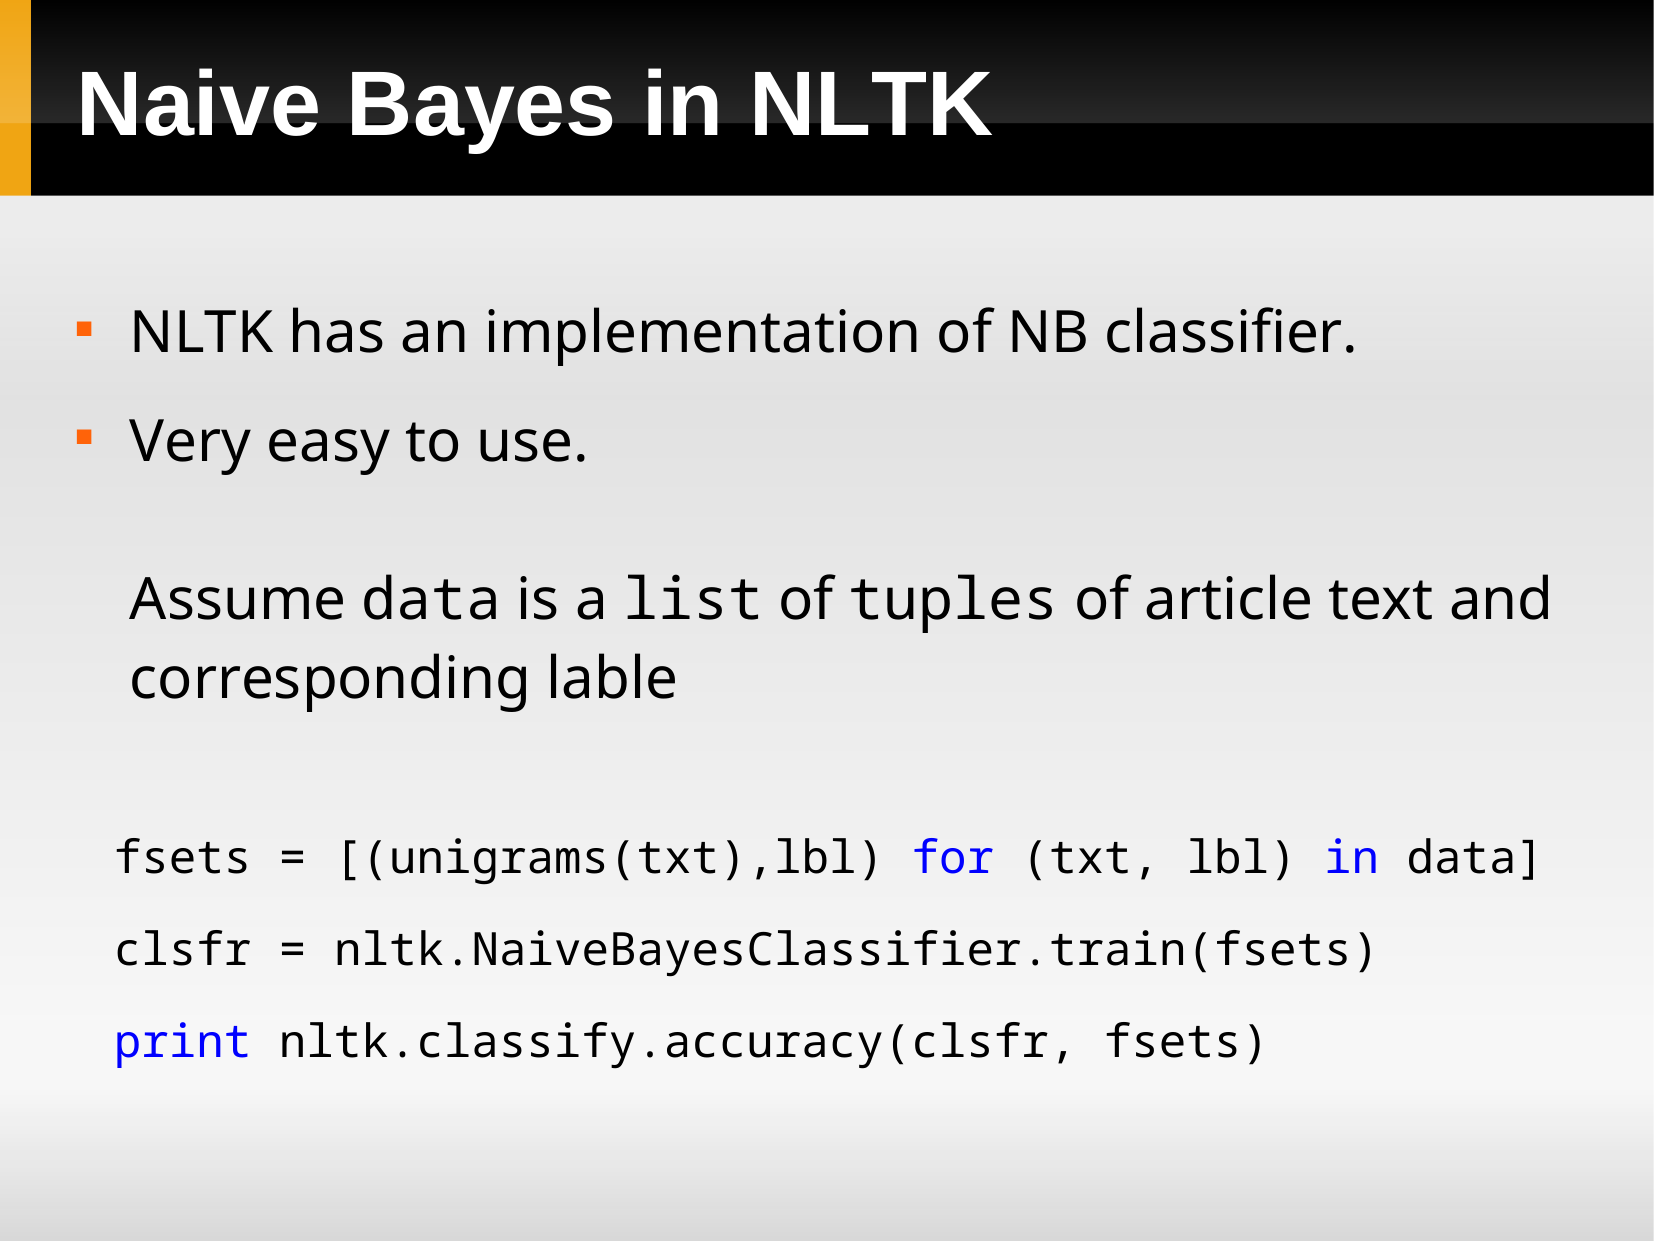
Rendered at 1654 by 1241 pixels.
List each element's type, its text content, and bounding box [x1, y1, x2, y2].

picture [0, 0, 1654, 1241]
title Naive Bayes in NLTK [76, 0, 1565, 208]
list NLTK has an implementation of NB classifier. Very easy to use. Assume data is a list of tuples of article text and corresponding lable fsets = [(unigrams(txt),lbl) for (txt, lbl) in data] clsfr = nltk.NaiveBayesClassifier.train(fsets) print nltk.classify.accuracy(clsfr, fsets) [59, 290, 1625, 1182]
